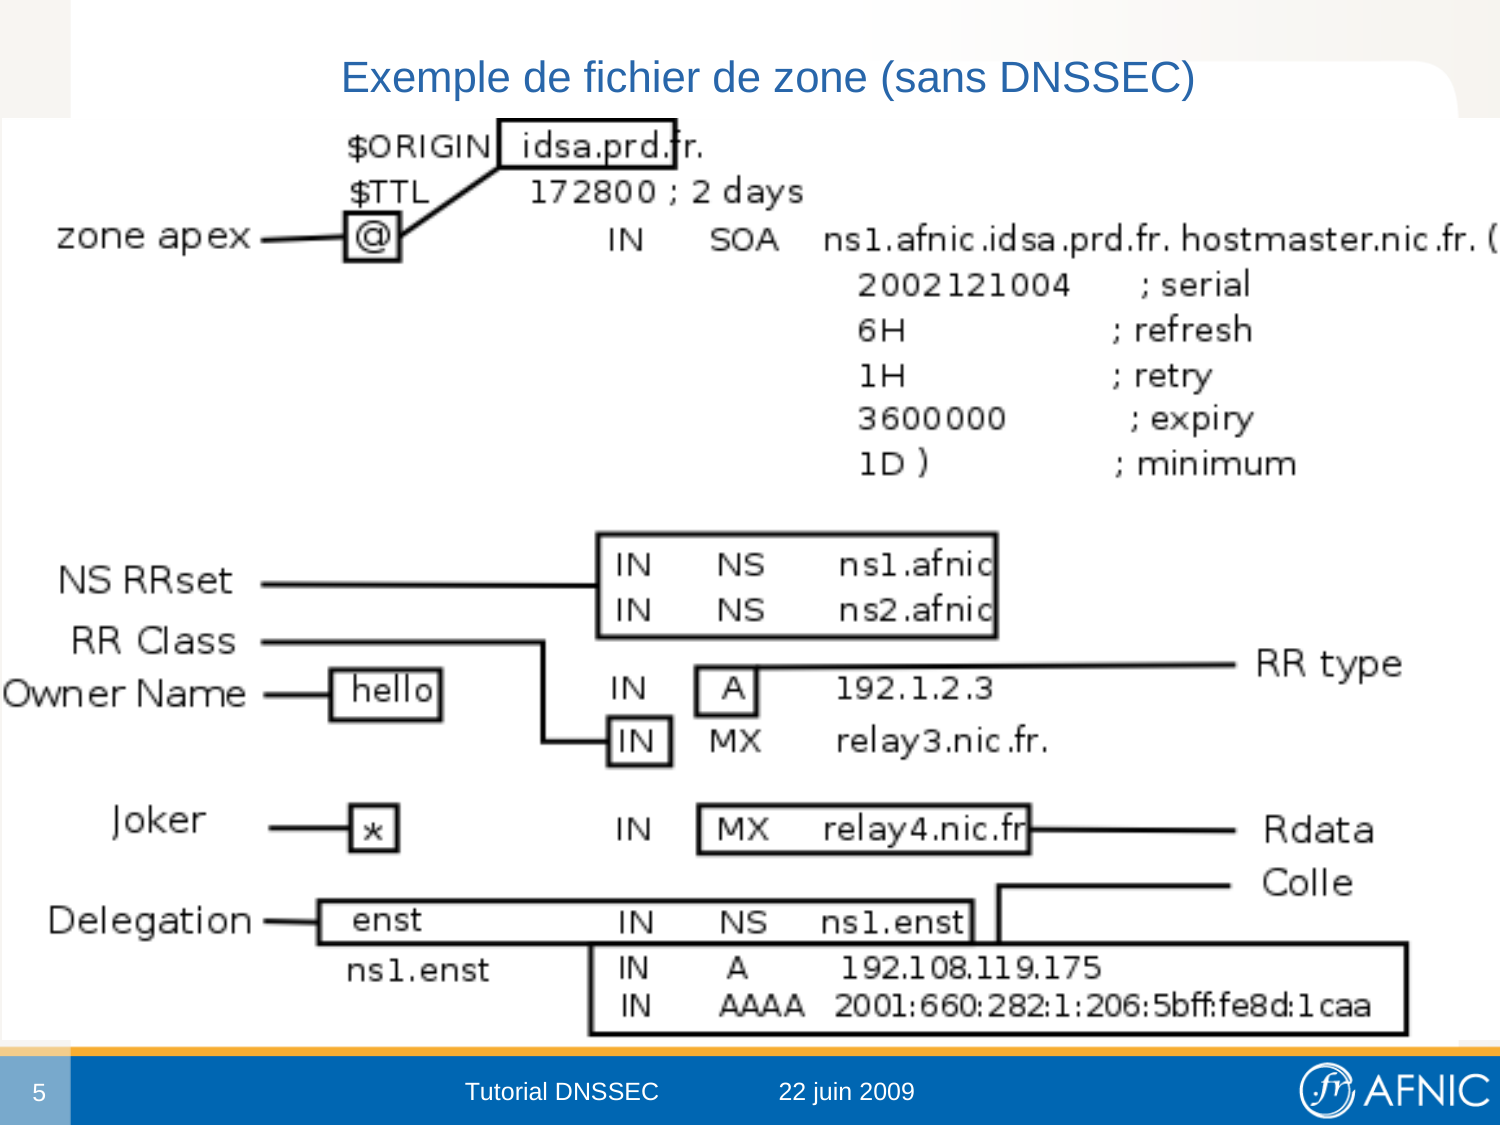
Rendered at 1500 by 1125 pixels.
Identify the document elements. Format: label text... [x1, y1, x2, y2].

picture [0, 0, 1500, 1125]
title Exemple de fichier de zone (sans DNSSEC) [112, 12, 1426, 118]
